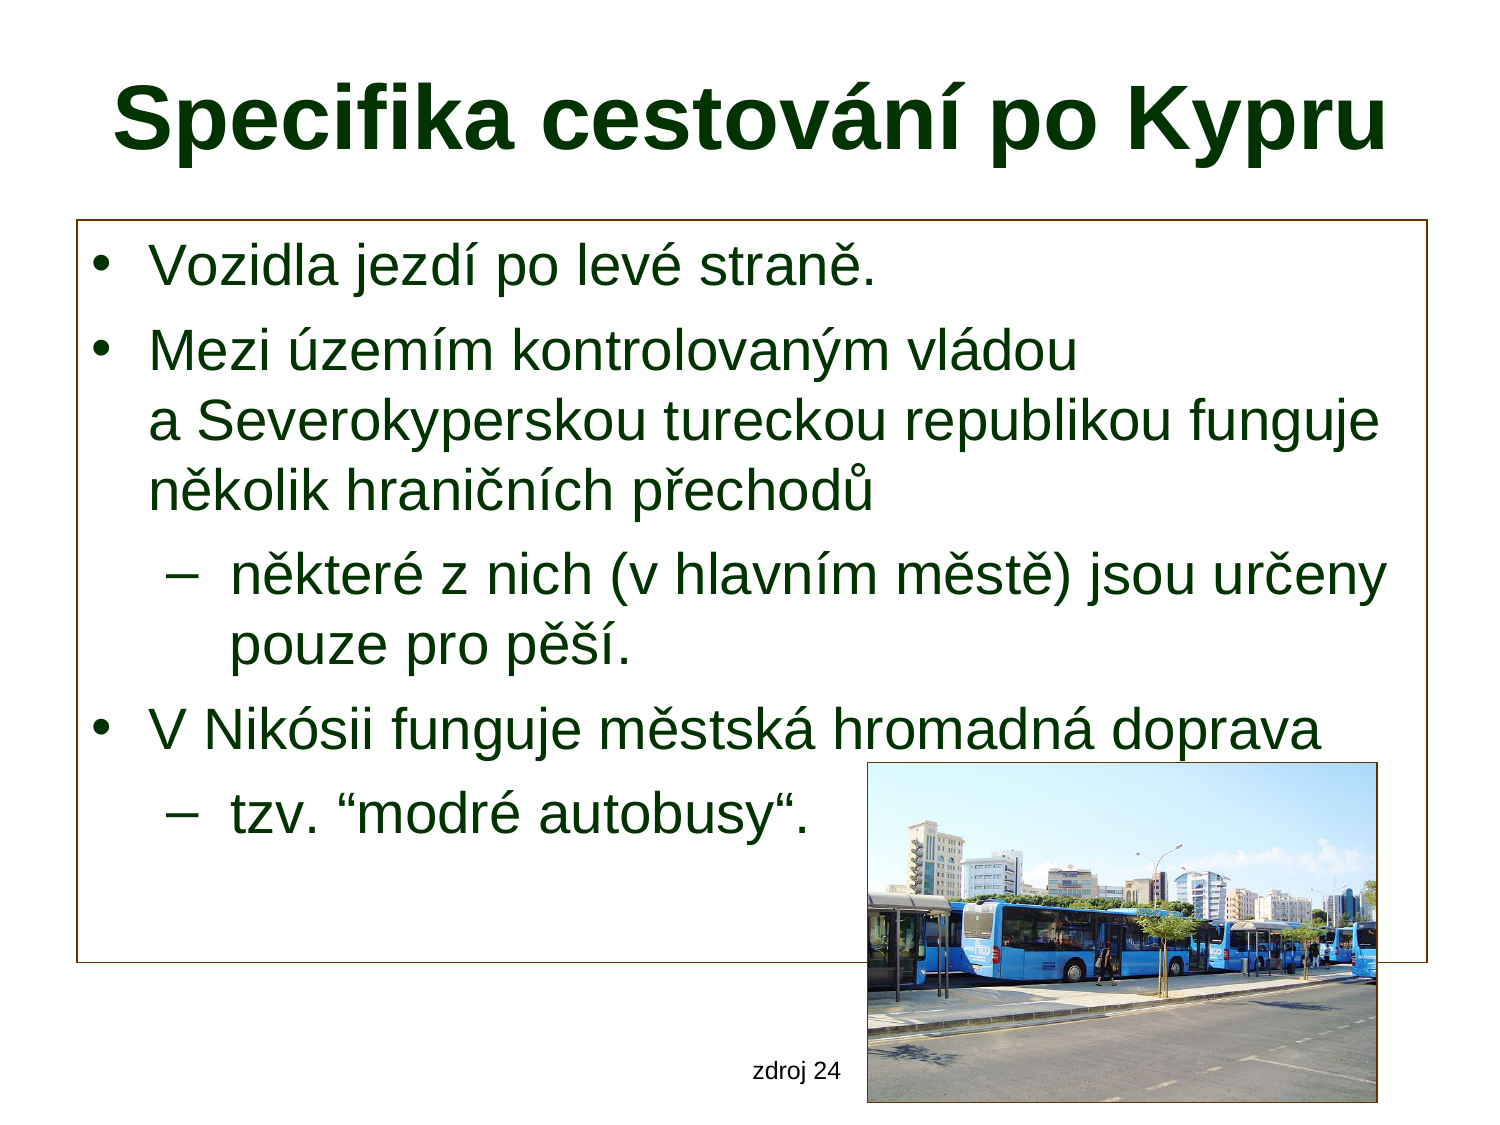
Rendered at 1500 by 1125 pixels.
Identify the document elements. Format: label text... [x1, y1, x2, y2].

text_box zdroj 24 [702, 1046, 857, 1093]
title Specifika cestování po Kypru [76, 18, 1427, 207]
picture [868, 763, 1377, 1102]
list Vozidla jezdí po levé straně. Mezi územím kontrolovaným vládou a Severokyperskou tureckou republikou funguje několik hraničních přechodů některé z nich (v hlavním městě) jsou určeny pouze pro pěší. V Nikósii funguje městská hromadná doprava tzv. “modré autobusy“. [76, 220, 1427, 963]
